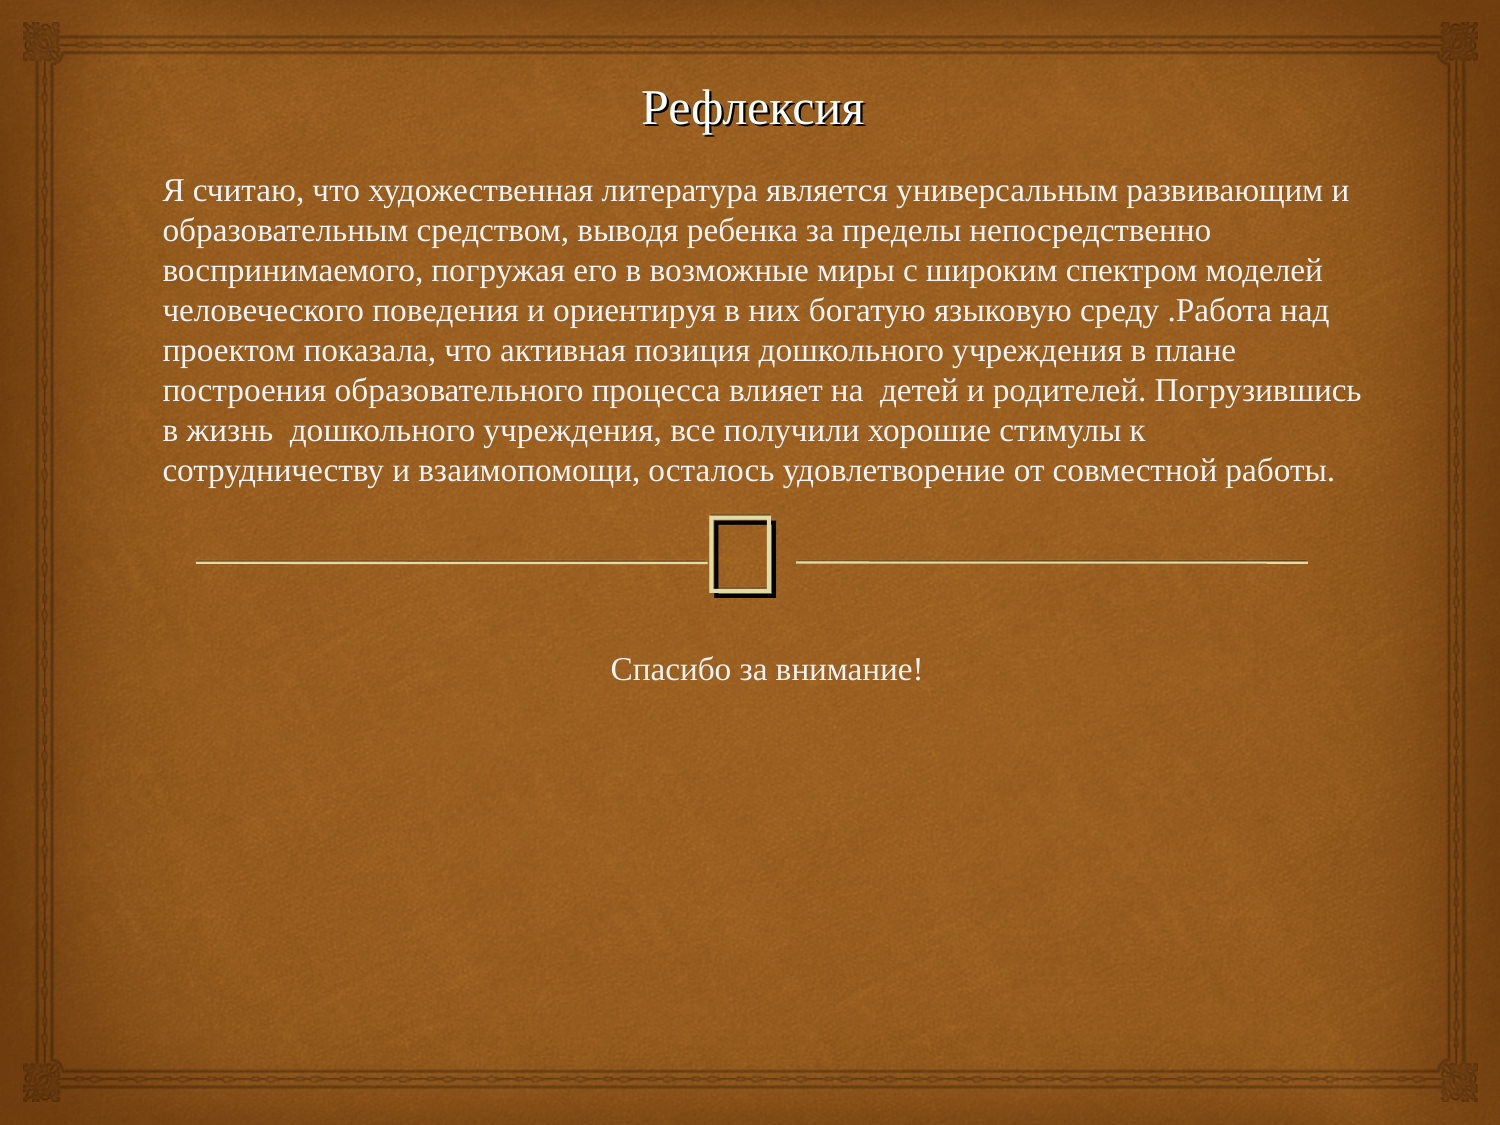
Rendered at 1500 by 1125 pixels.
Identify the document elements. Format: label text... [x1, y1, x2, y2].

subtitle Рефлексия [64, 67, 1341, 1013]
text_box Я считаю, что художественная литература является универсальным развивающим и образовательным средством, выводя ребенка за пределы непосредственно воспринимаемого, погружая его в возможные миры с широким спектром моделей человеческого поведения и ориентируя в них богатую языковую среду .Работа над проектом показала, что активная позиция дошкольного учреждения в плане построения образовательного процесса влияет на детей и родителей. Погрузившись в жизнь дошкольного учреждения, все получили хорошие стимулы к сотрудничеству и взаимопомощи, осталось удовлетворение от совместной работы. Спасибо за внимание! [148, 161, 1388, 695]
